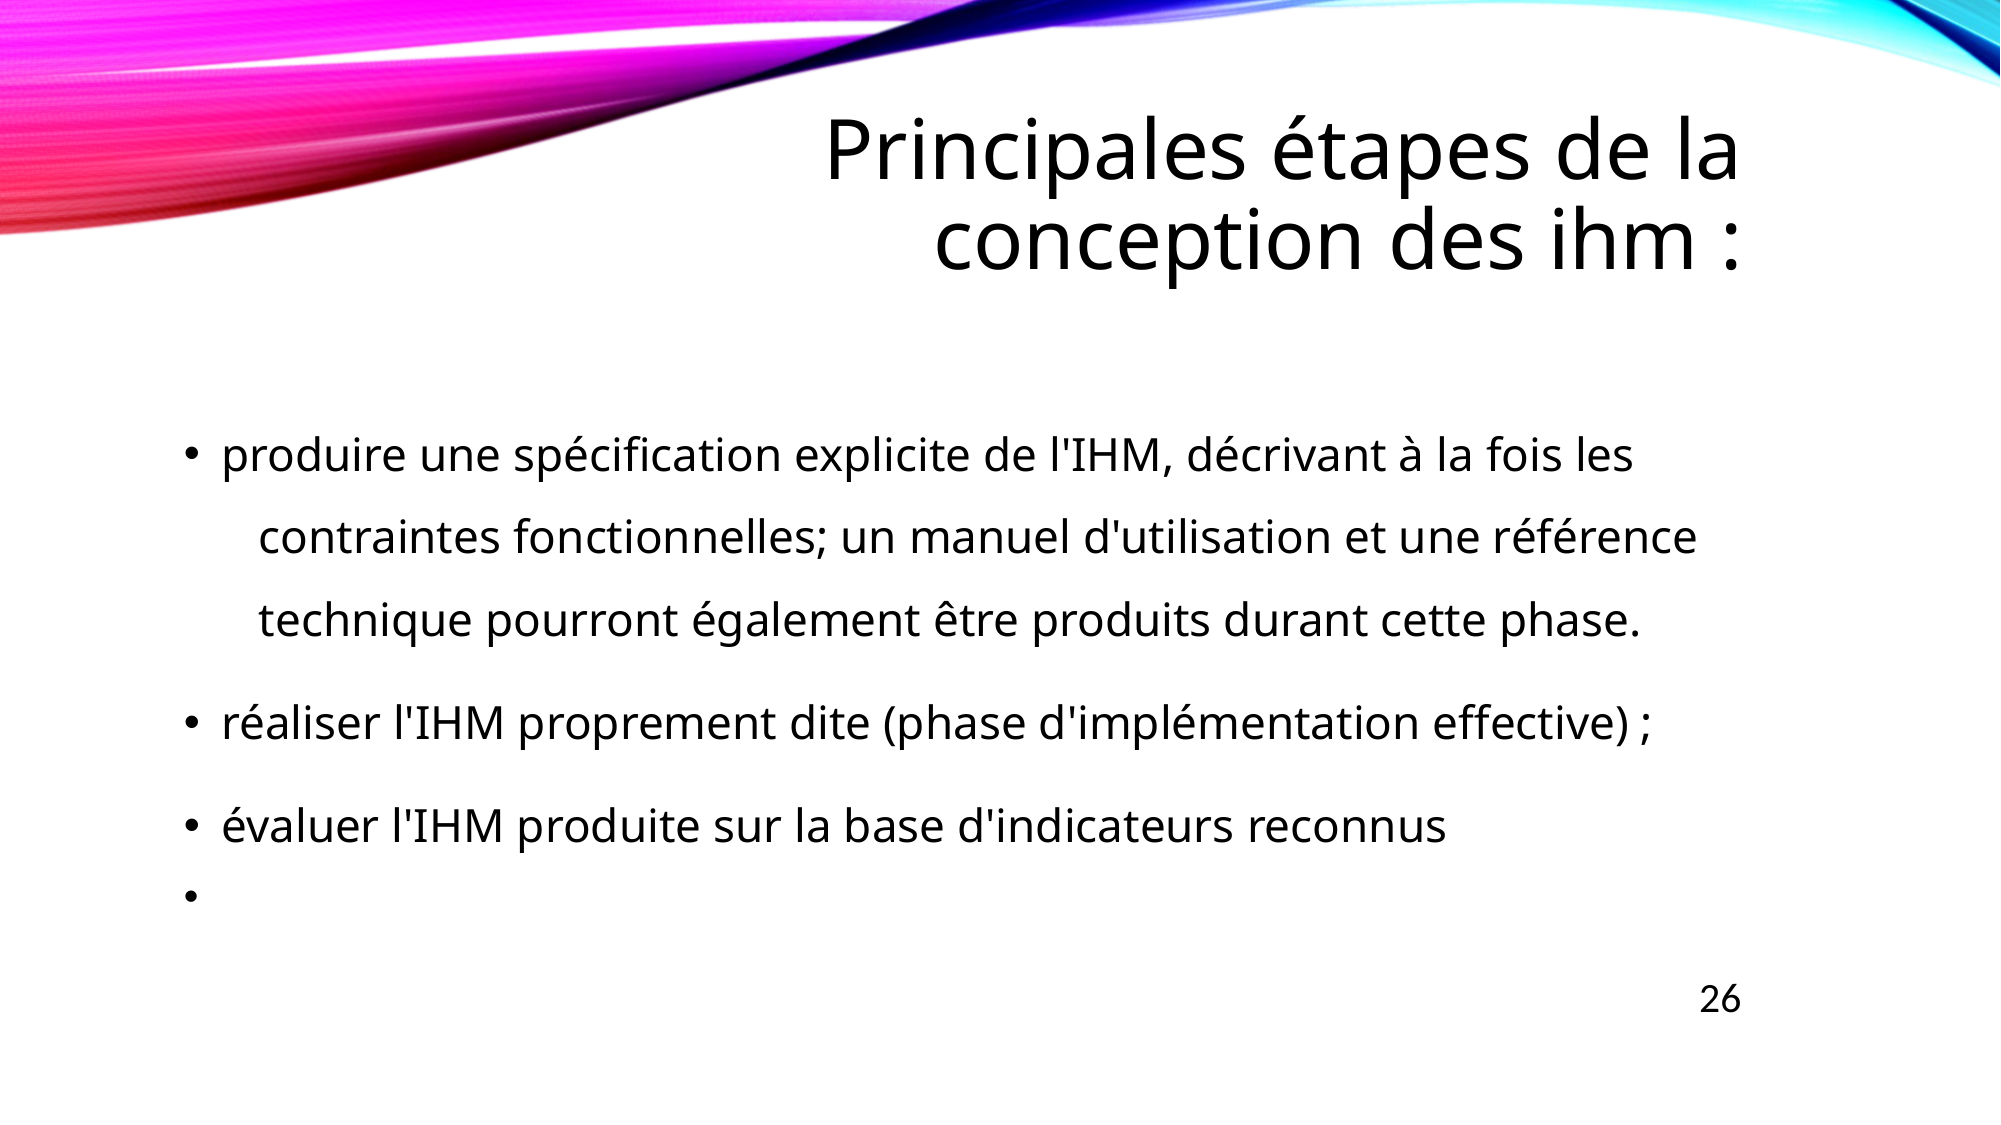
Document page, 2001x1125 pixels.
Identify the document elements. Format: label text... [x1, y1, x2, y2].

text_box <numéro> [1684, 963, 1775, 1016]
picture [0, 0, 2000, 237]
title Principales étapes de la conception des ihm : [808, 99, 1904, 362]
list produire une spécification explicite de l'IHM, décrivant à la fois les contraintes fonctionnelles; un manuel d'utilisation et une référence technique pourront également être produits durant cette phase. réaliser l'IHM proprement dite (phase d'implémentation effective) ; évaluer l'IHM produite sur la base d'indicateurs reconnus [169, 390, 1832, 990]
